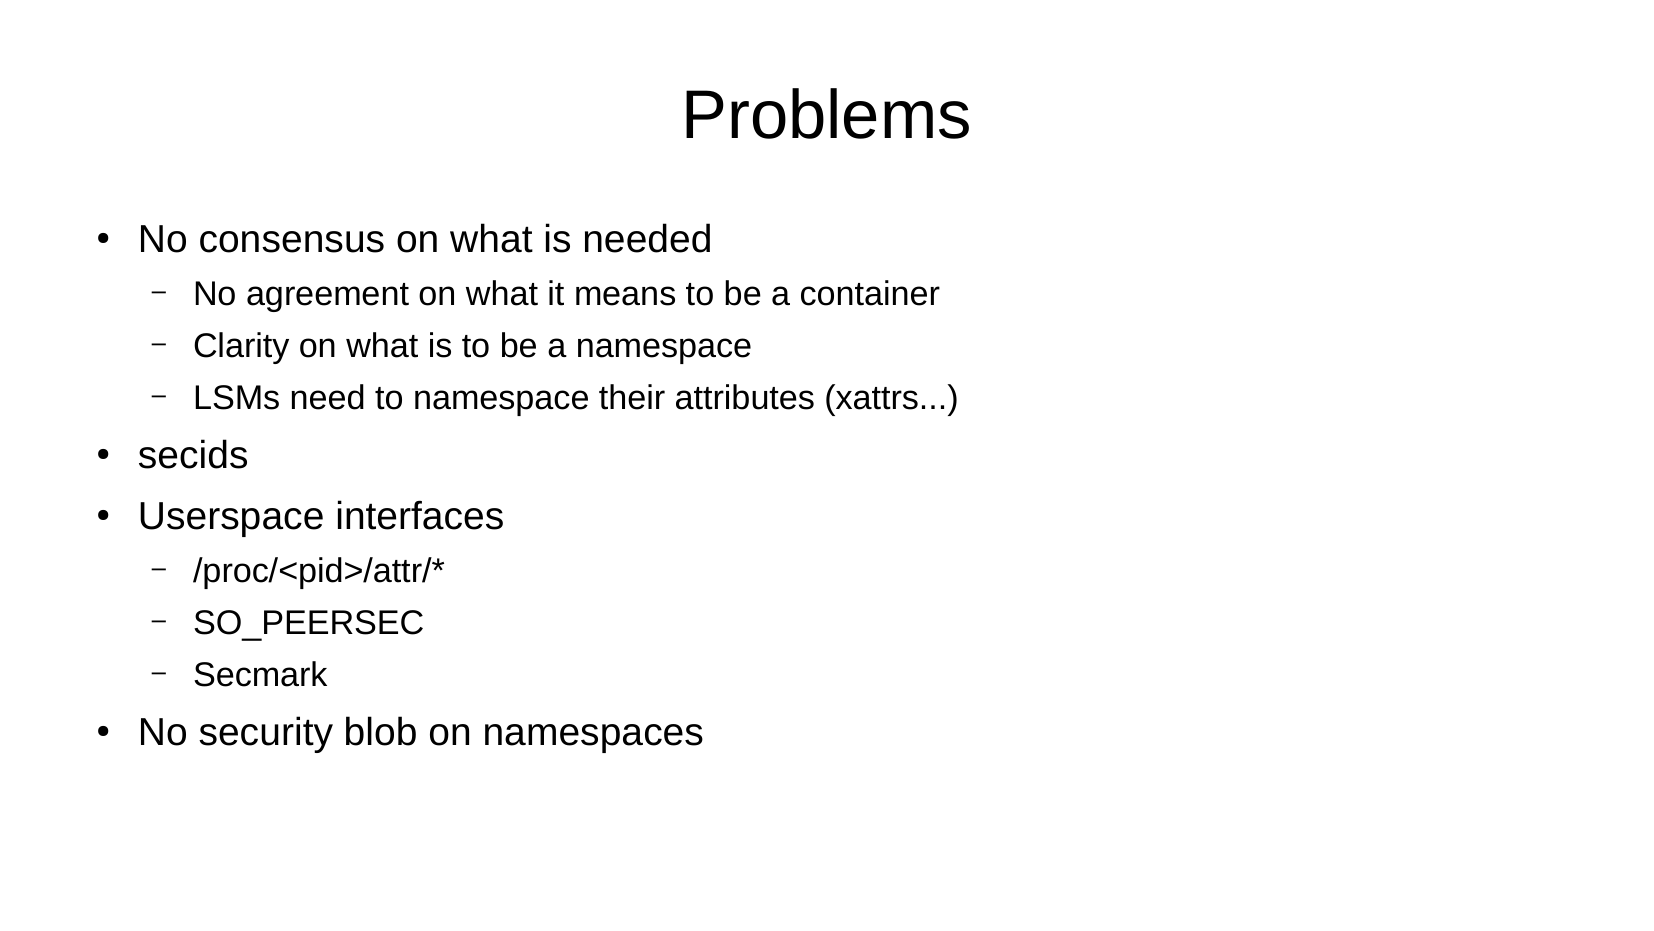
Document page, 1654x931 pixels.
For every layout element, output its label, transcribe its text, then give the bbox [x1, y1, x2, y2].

title Problems [82, 37, 1571, 193]
list No consensus on what is needed No agreement on what it means to be a container Clarity on what is to be a namespace LSMs need to namespace their attributes (xattrs...) secids Userspace interfaces /proc/<pid>/attr/* SO_PEERSEC Secmark No security blob on namespaces [82, 217, 1571, 758]
